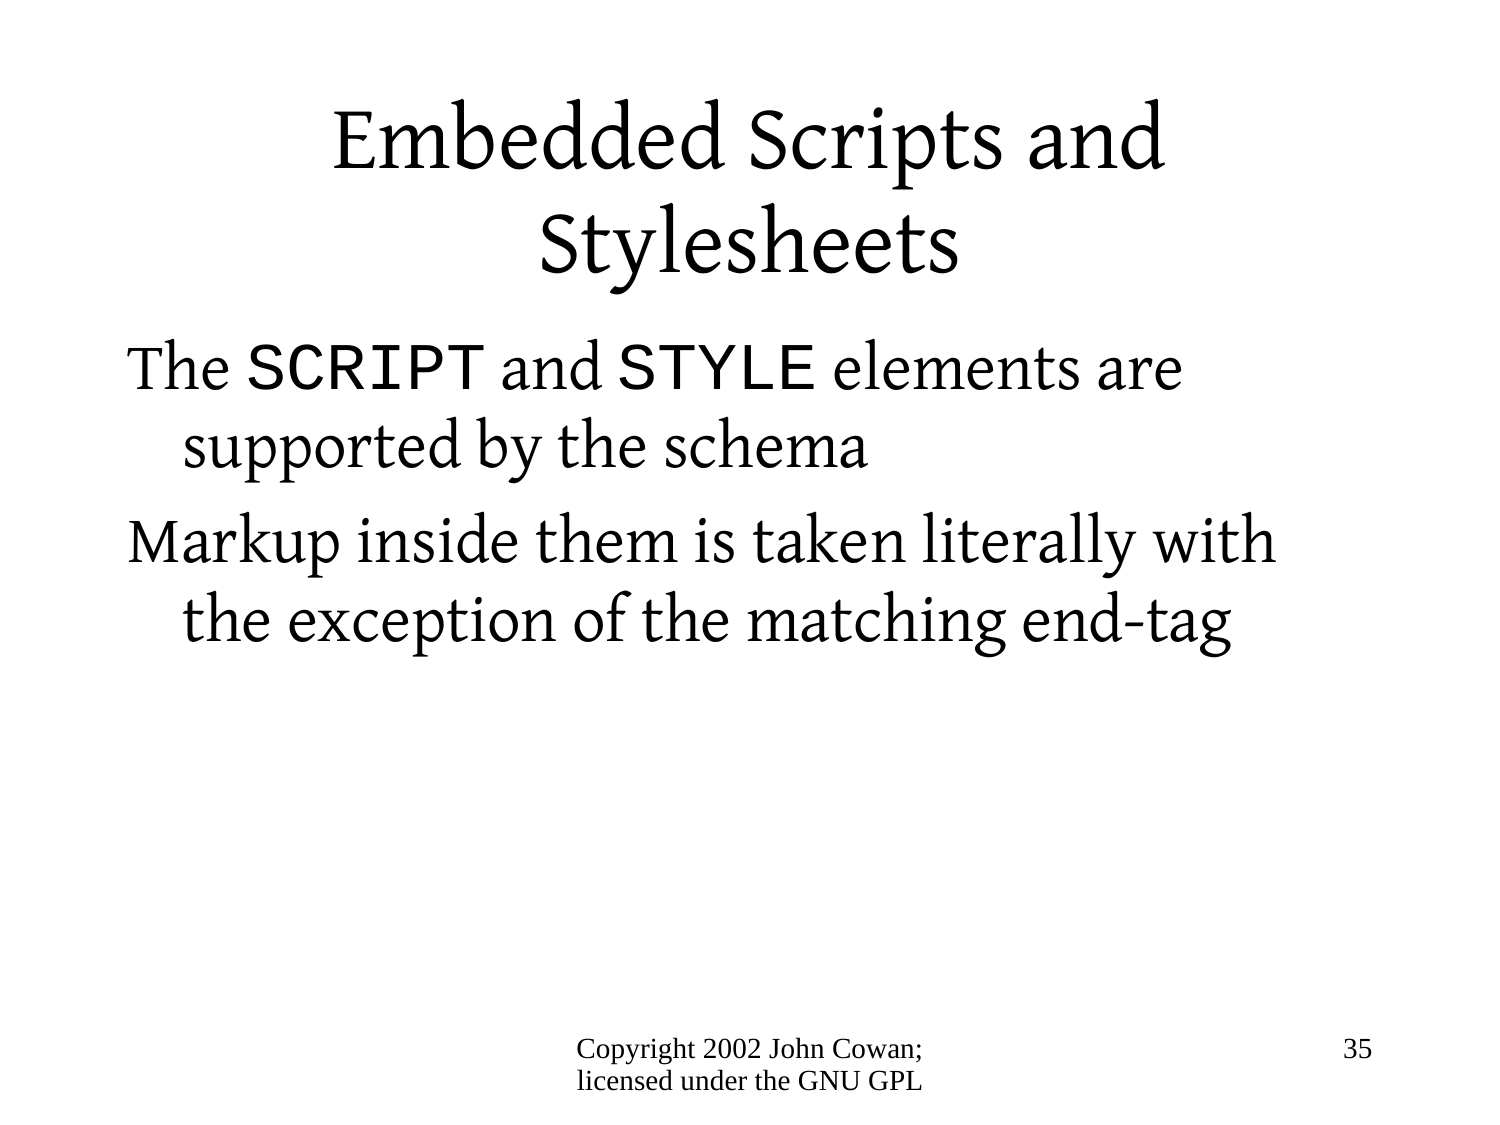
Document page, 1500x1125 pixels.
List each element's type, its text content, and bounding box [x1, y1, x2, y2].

title Embedded Scripts and Stylesheets [112, 79, 1388, 308]
text_box Copyright 2002 John Cowan; licensed under the GNU GPL [512, 1025, 988, 1107]
text_box 35 [1074, 1025, 1388, 1074]
list The SCRIPT and STYLE elements are supported by the schema Markup inside them is taken literally with the exception of the matching end-tag [112, 324, 1388, 1000]
